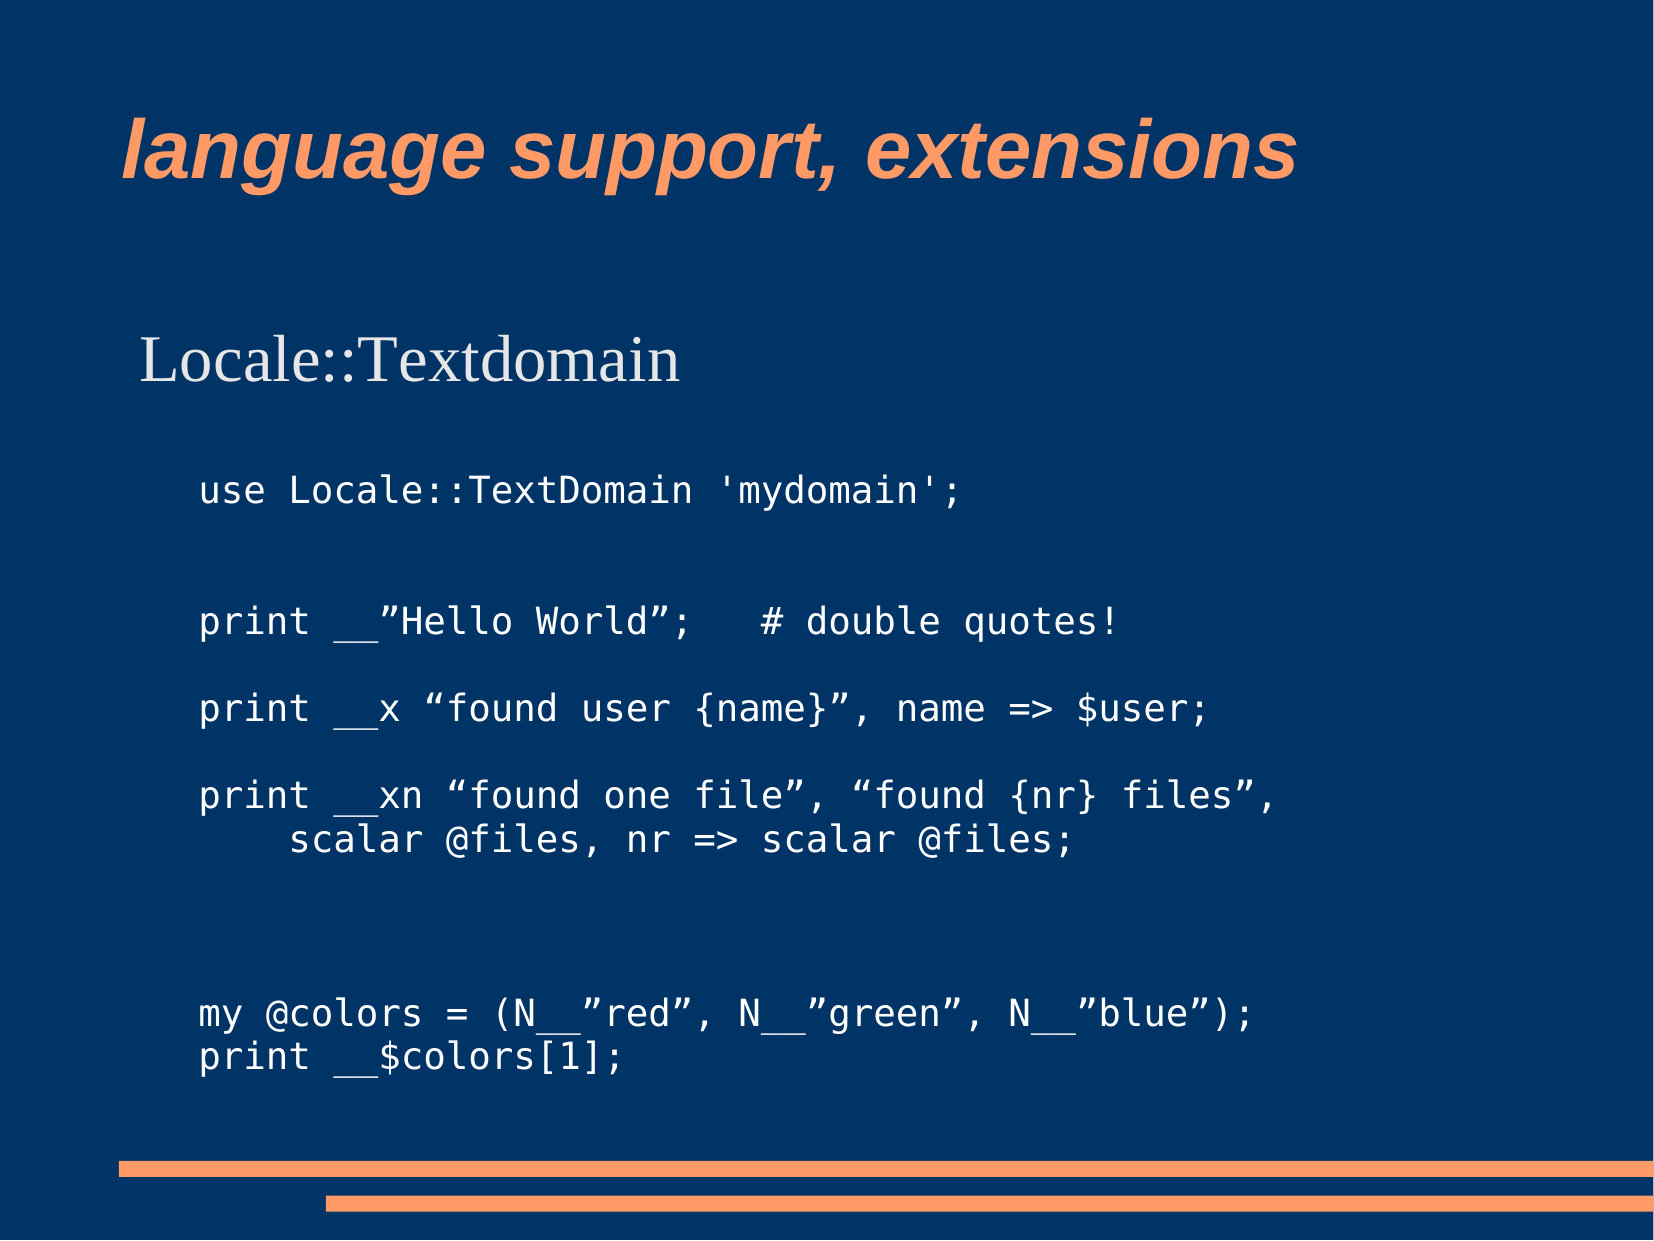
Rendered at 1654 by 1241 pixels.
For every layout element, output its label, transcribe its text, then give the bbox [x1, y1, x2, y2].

list Locale::Textdomain [121, 322, 1561, 1133]
text_box use Locale::TextDomain 'mydomain'; print __”Hello World”; # double quotes! print __x “found user {name}”, name => $user; print __xn “found one file”, “found {nr} files”, scalar @files, nr => scalar @files; my @colors = (N__”red”, N__”green”, N__”blue”); print __$colors[1]; [183, 461, 1294, 1130]
title language support, extensions [121, 46, 1534, 254]
